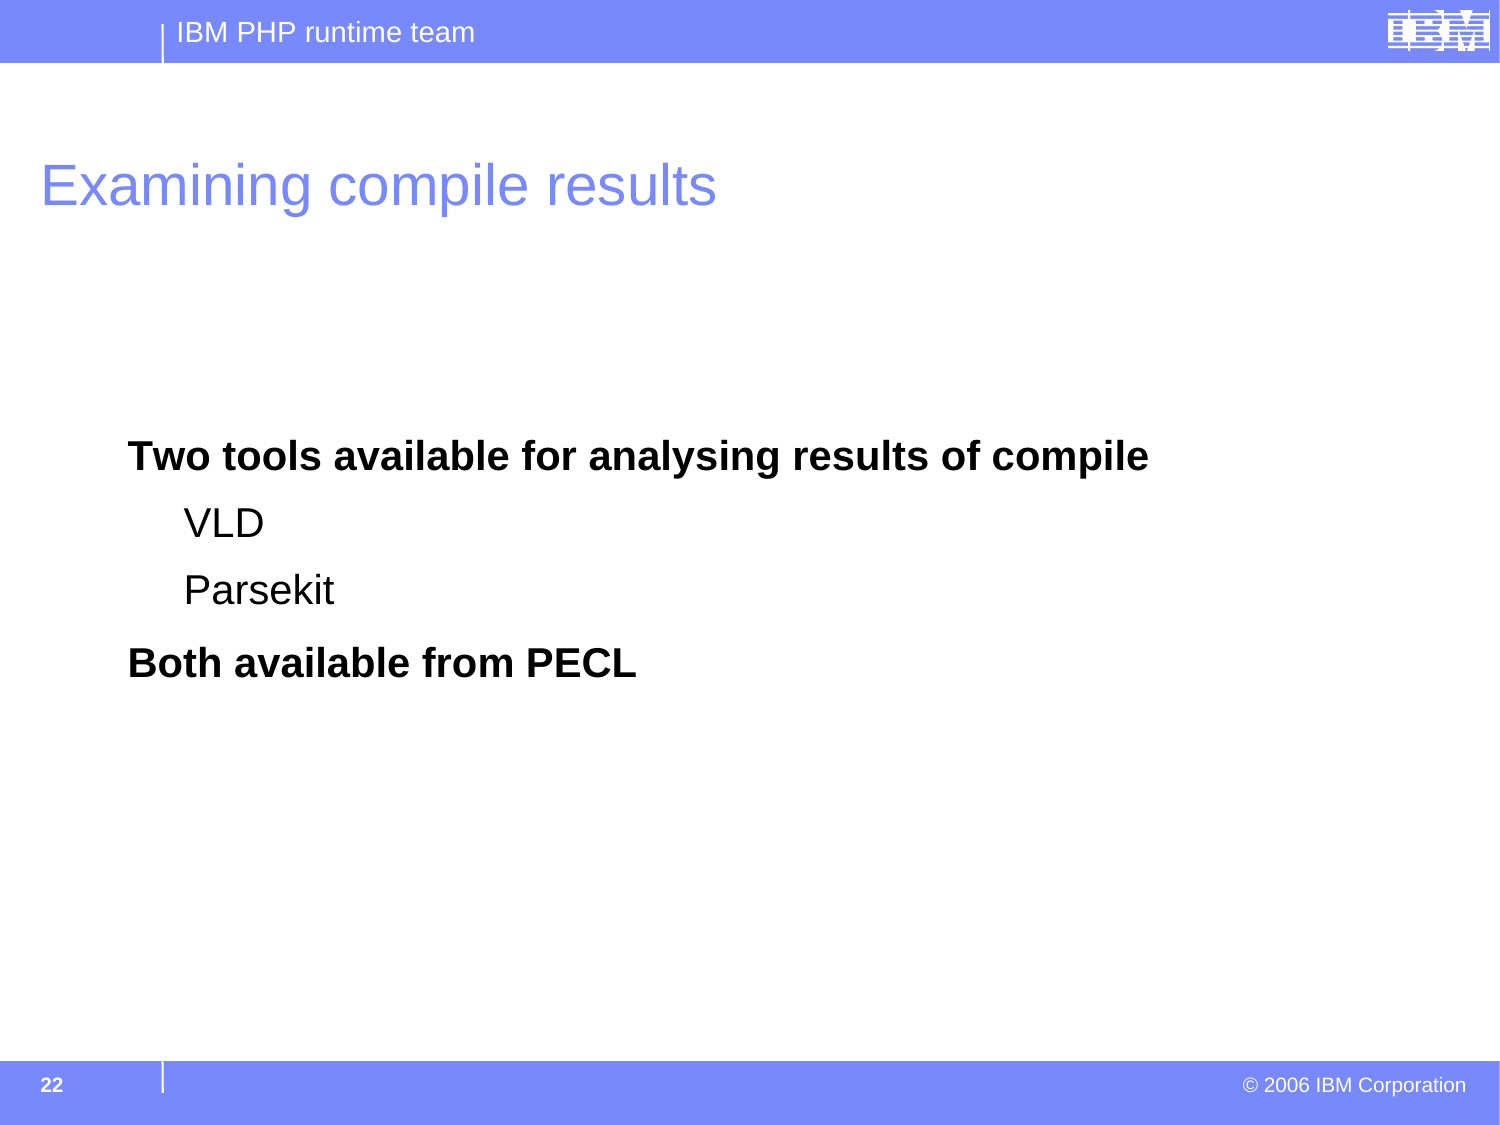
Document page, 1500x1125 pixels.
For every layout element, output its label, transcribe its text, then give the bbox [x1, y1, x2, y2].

list Two tools available for analysing results of compile VLD Parsekit Both available from PECL [112, 425, 1388, 848]
title Examining compile results [25, 123, 1378, 225]
